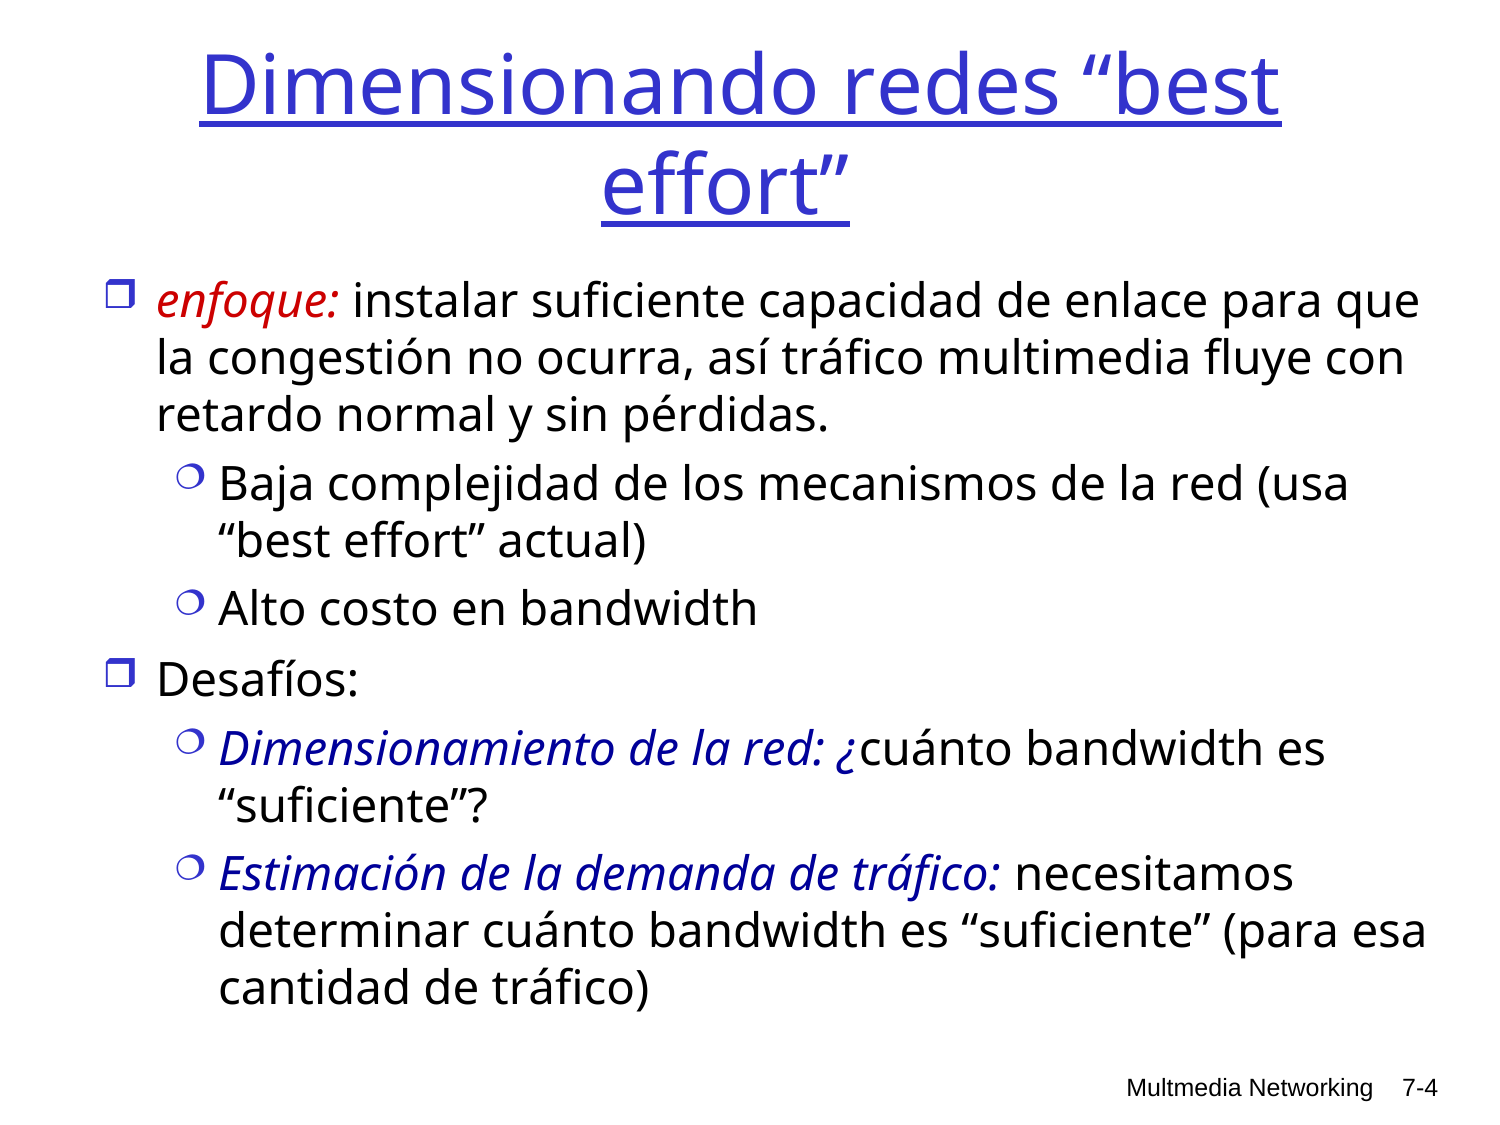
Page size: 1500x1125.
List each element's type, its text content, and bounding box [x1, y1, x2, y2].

text_box 7-<number> [1342, 1064, 1454, 1125]
list enfoque: instalar suficiente capacidad de enlace para que la congestión no ocurra, así tráfico multimedia fluye con retardo normal y sin pérdidas. Baja complejidad de los mecanismos de la red (usa “best effort” actual) Alto costo en bandwidth Desafíos: Dimensionamiento de la red: ¿cuánto bandwidth es “suficiente”? Estimación de la demanda de tráfico: necesitamos determinar cuánto bandwidth es “suficiente” (para esa cantidad de tráfico) [87, 262, 1454, 1026]
title Dimensionando redes “best effort” [87, 37, 1363, 225]
text_box Multmedia Networking [913, 1064, 1342, 1125]
